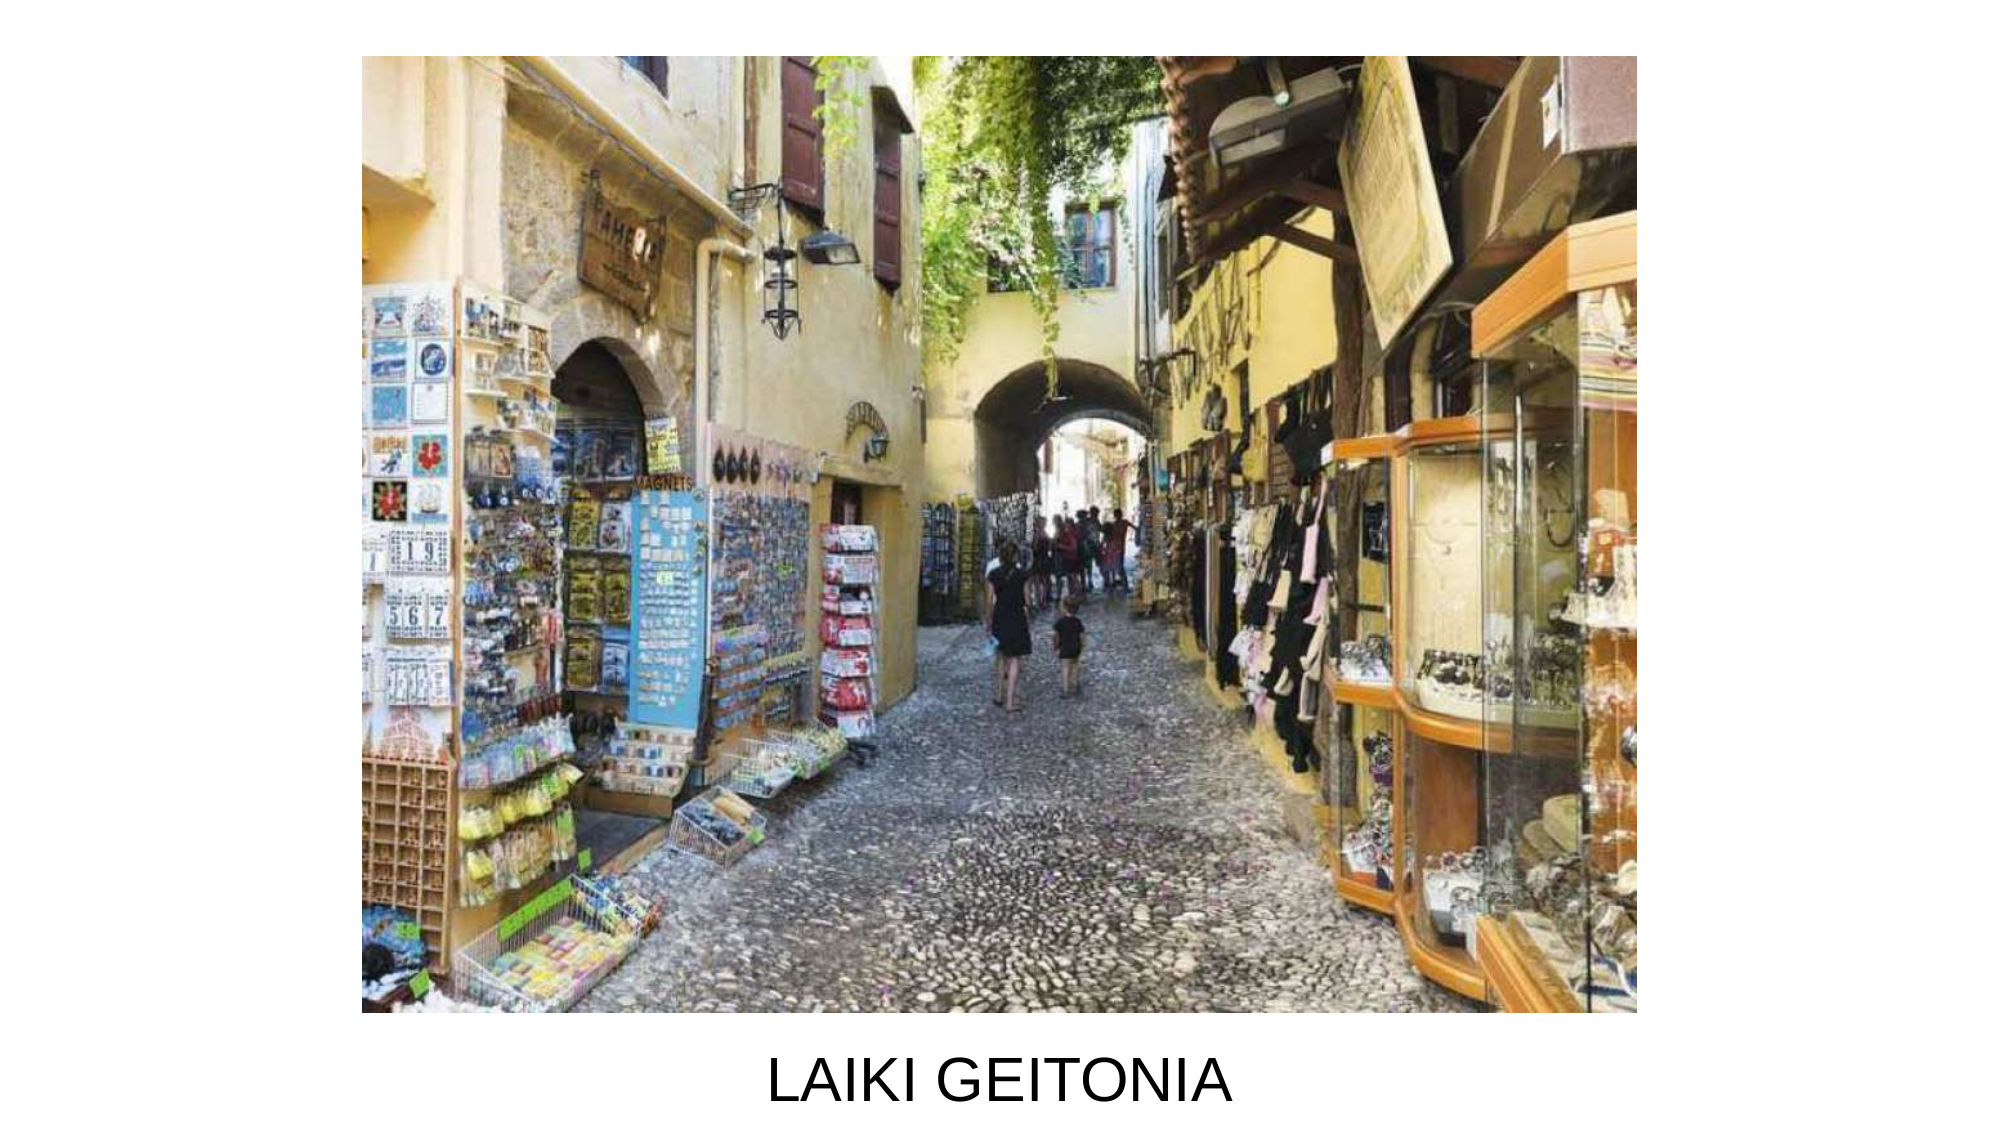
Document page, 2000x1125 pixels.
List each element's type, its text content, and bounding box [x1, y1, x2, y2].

text_box LAIKI GEITONIA [604, 1023, 1395, 1125]
picture [362, 56, 1637, 1013]
